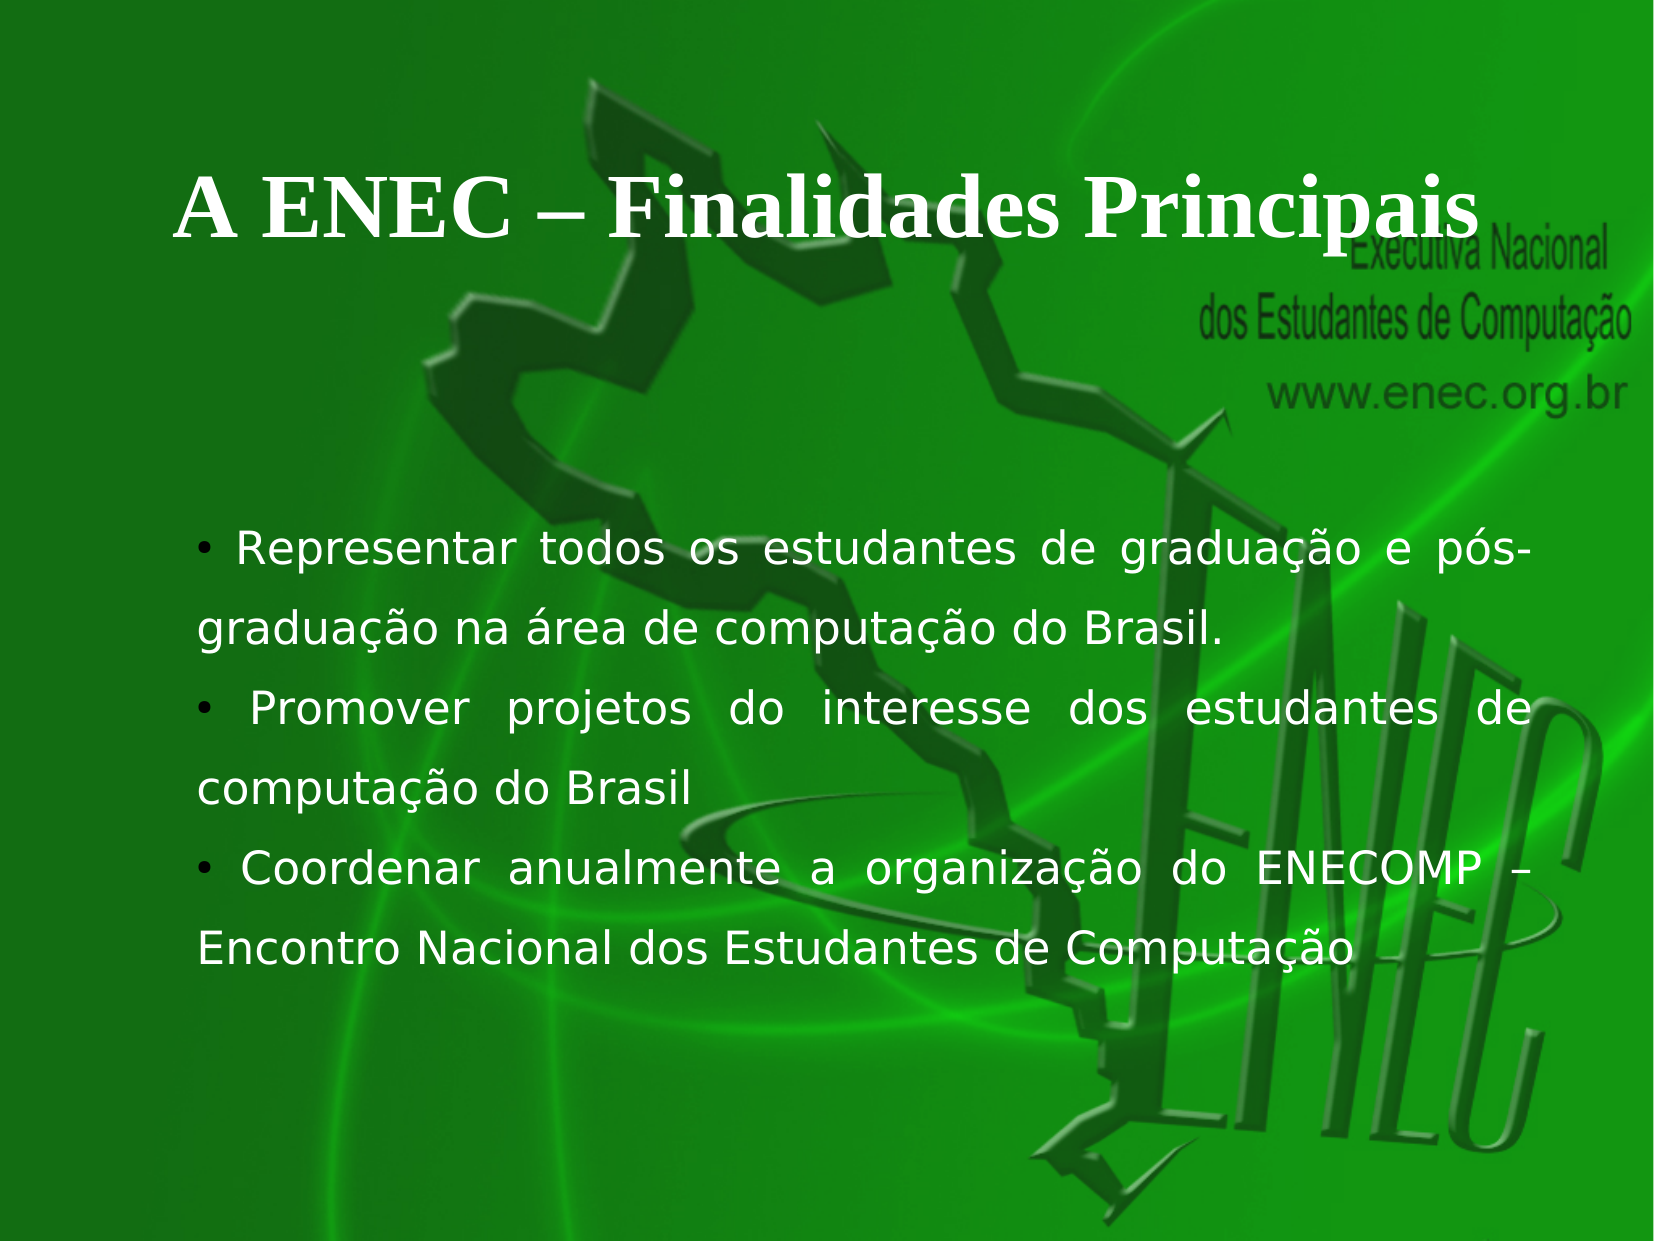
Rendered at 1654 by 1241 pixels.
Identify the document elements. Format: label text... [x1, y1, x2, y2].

picture [0, 0, 1654, 1241]
text_box Representar todos os estudantes de graduação e pós-graduação na área de computação do Brasil. Promover projetos do interesse dos estudantes de computação do Brasil Coordenar anualmente a organização do ENECOMP – Encontro Nacional dos Estudantes de Computação [121, 344, 1534, 1127]
title A ENEC – Finalidades Principais [121, 102, 1534, 311]
